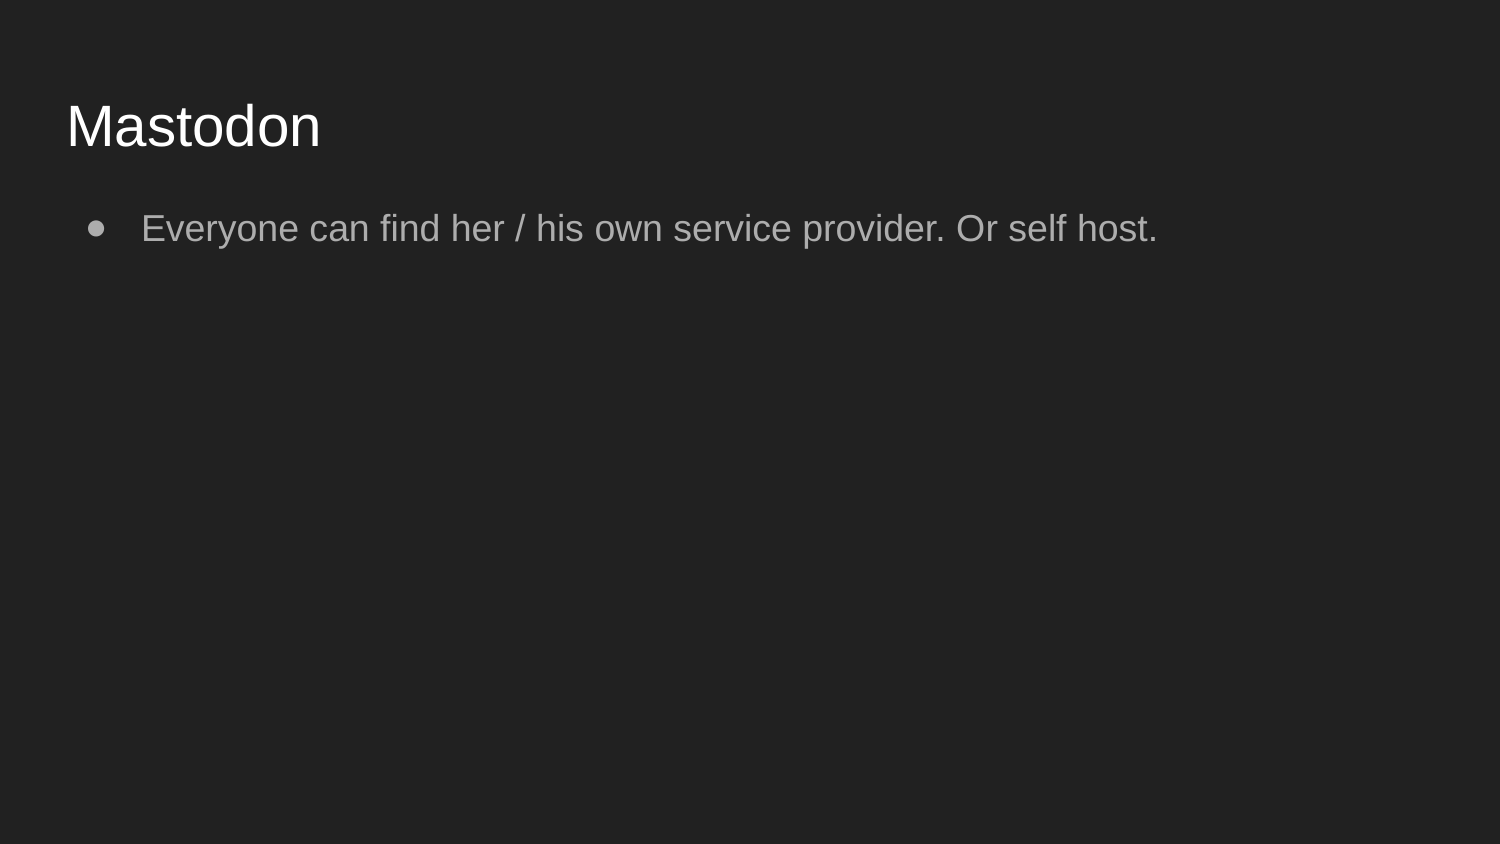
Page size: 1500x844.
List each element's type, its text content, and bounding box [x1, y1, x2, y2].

title Mastodon [51, 72, 1449, 167]
list Everyone can find her / his own service provider. Or self host. [51, 189, 1449, 750]
